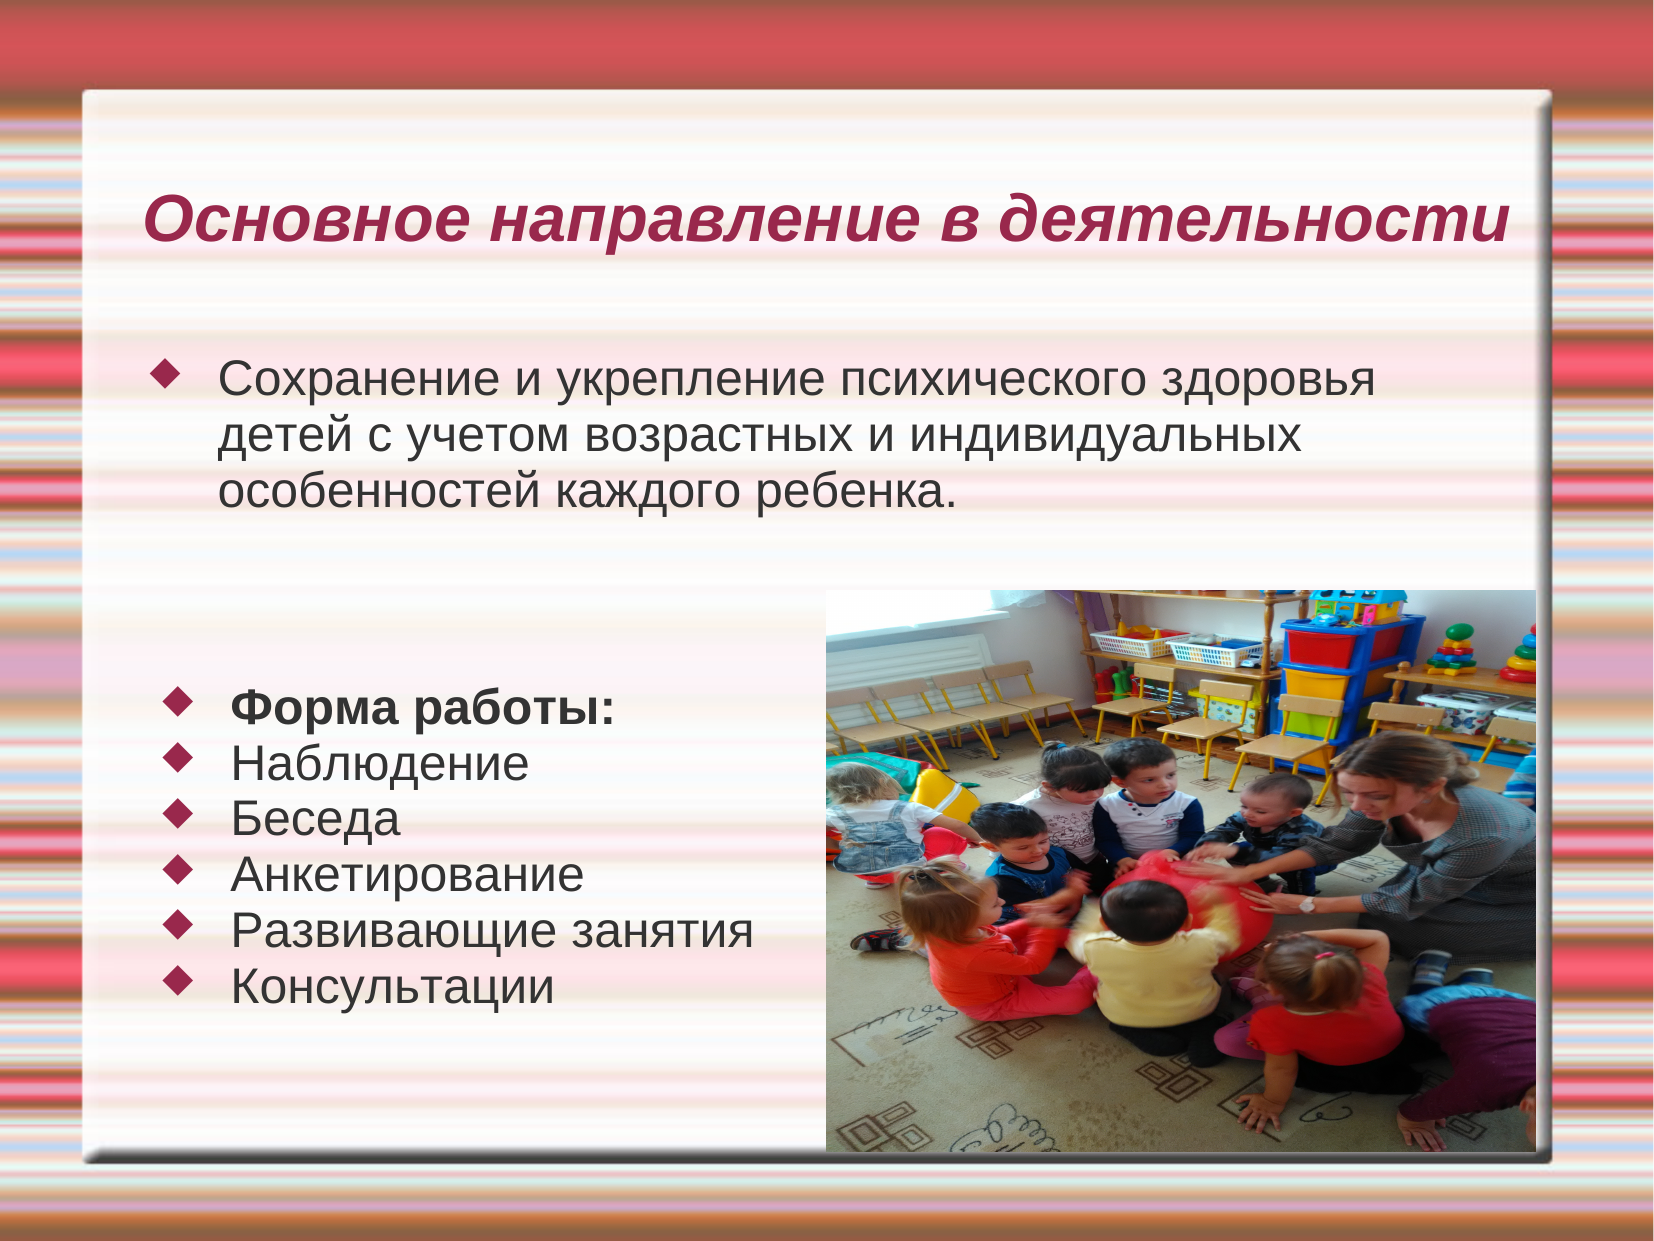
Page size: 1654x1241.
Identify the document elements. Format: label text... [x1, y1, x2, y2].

list Сохранение и укрепление психического здоровья детей с учетом возрастных и индивидуальных особенностей каждого ребенка. [134, 350, 1516, 724]
list Форма работы: Наблюдение Беседа Анкетирование Развивающие занятия Консультации [147, 679, 826, 1052]
title Основное направление в деятельности [121, 114, 1534, 322]
picture [0, 0, 1654, 1241]
